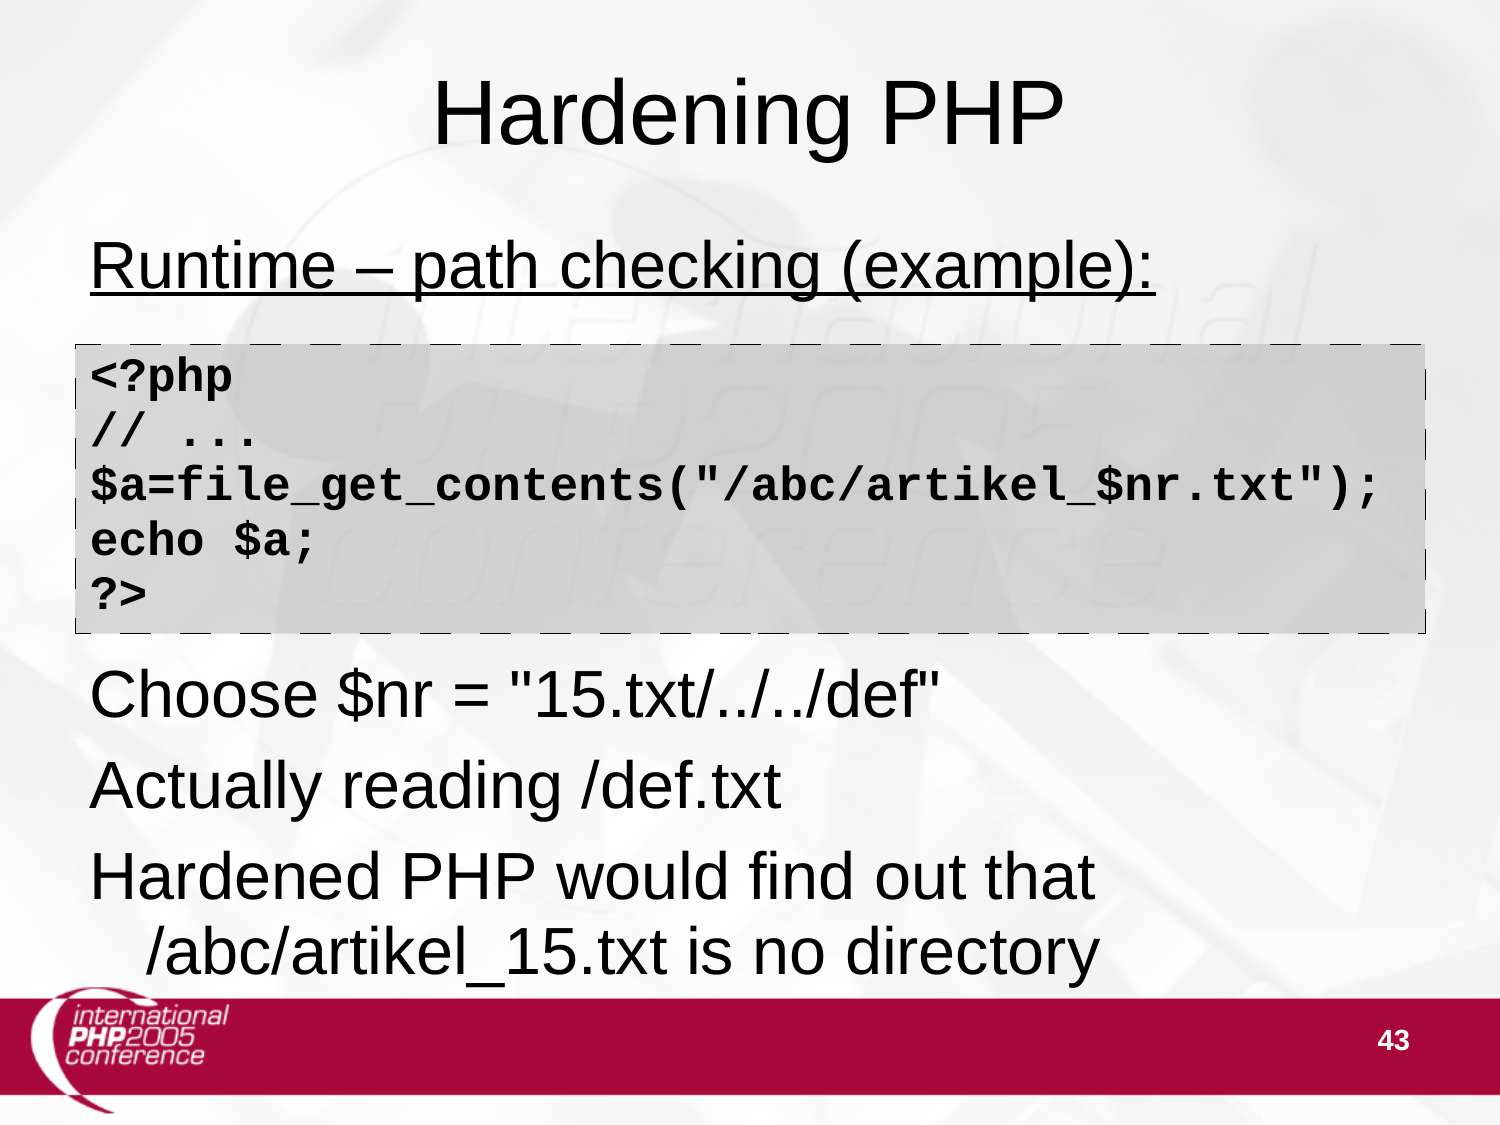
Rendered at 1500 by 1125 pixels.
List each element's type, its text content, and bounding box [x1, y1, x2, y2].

picture [0, 0, 1500, 1125]
list Runtime – path checking (example): Choose $nr = "15.txt/../../def" Actually reading /def.txt Hardened PHP would find out that /abc/artikel_15.txt is no directory [75, 220, 1426, 344]
title Hardening PHP [75, 18, 1426, 207]
list <?php // ... $a=file_get_contents("/abc/artikel_$nr.txt"); echo $a; ?> [75, 344, 1426, 634]
list Runtime – path checking (example): Choose $nr = "15.txt/../../def" Actually reading /def.txt Hardened PHP would find out that /abc/artikel_15.txt is no directory [75, 634, 1426, 997]
